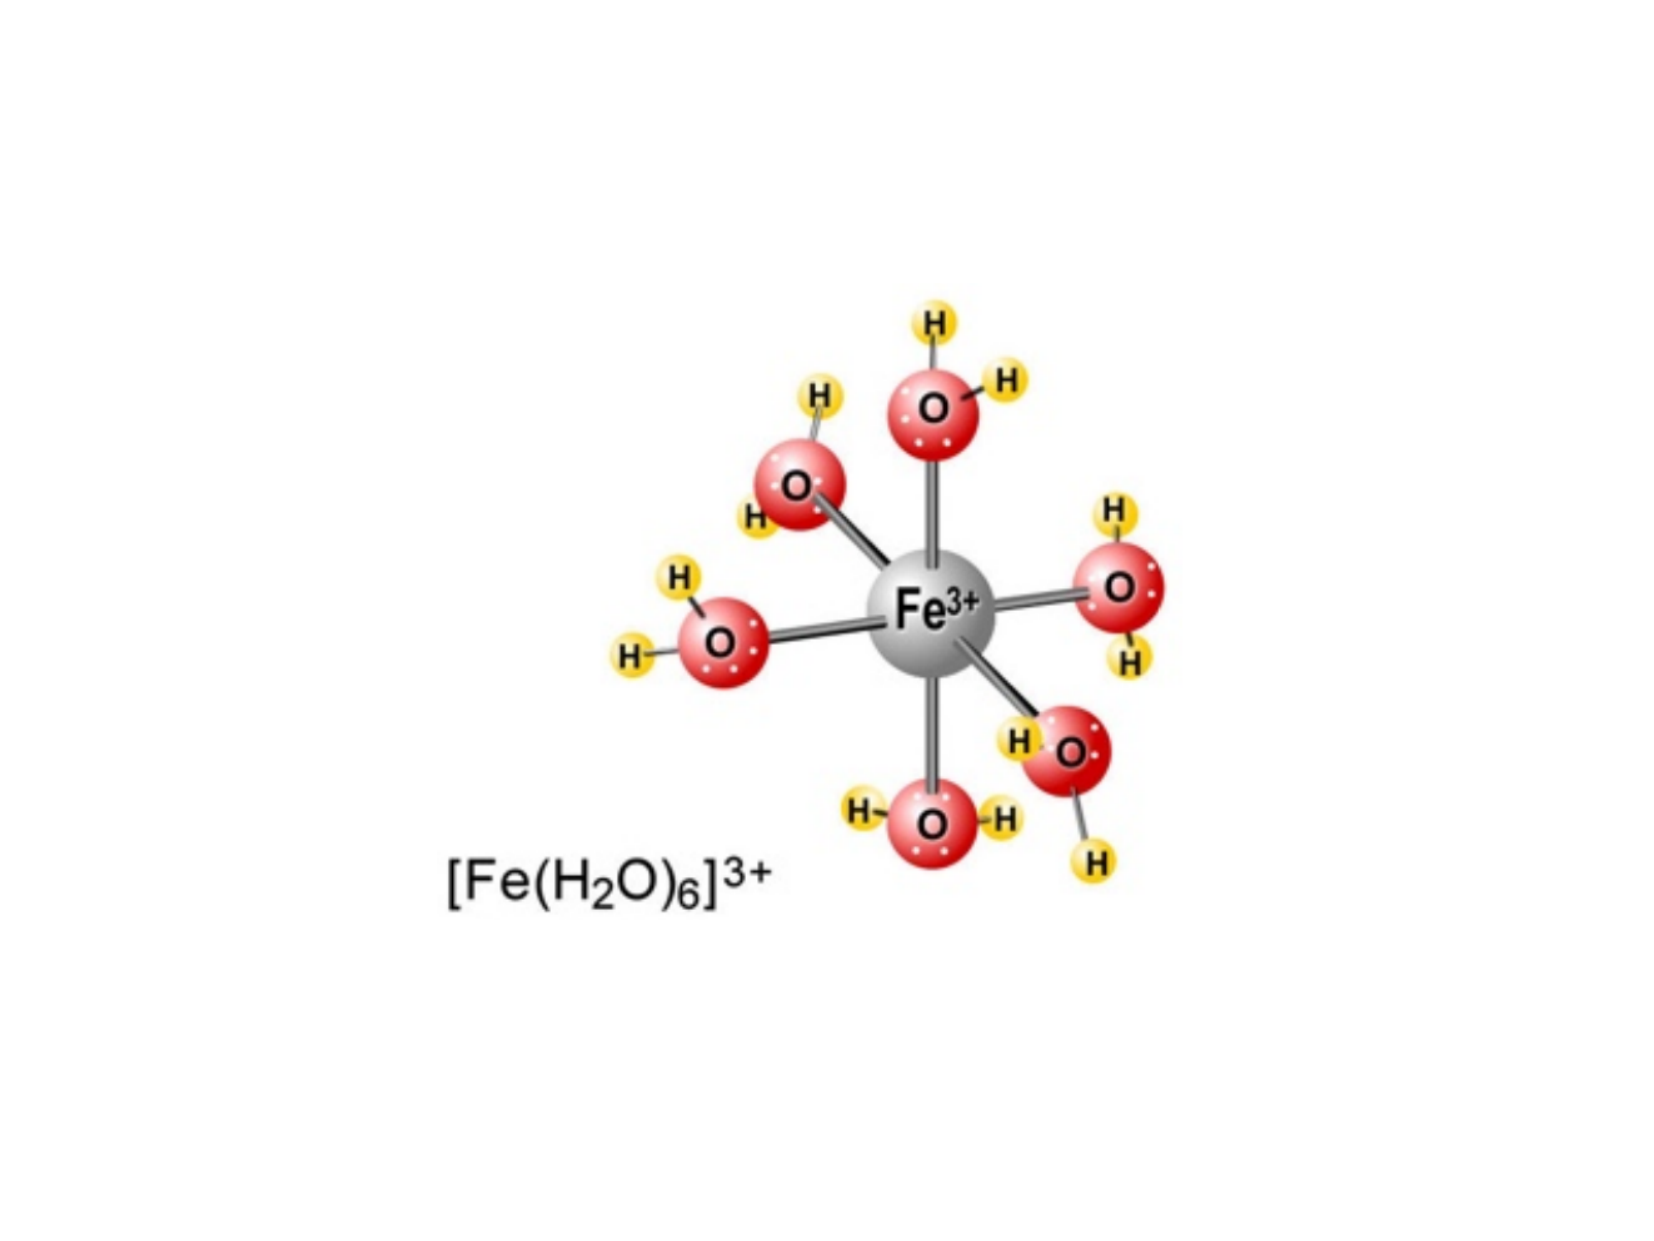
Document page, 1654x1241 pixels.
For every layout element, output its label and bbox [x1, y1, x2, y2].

picture [437, 283, 1205, 920]
